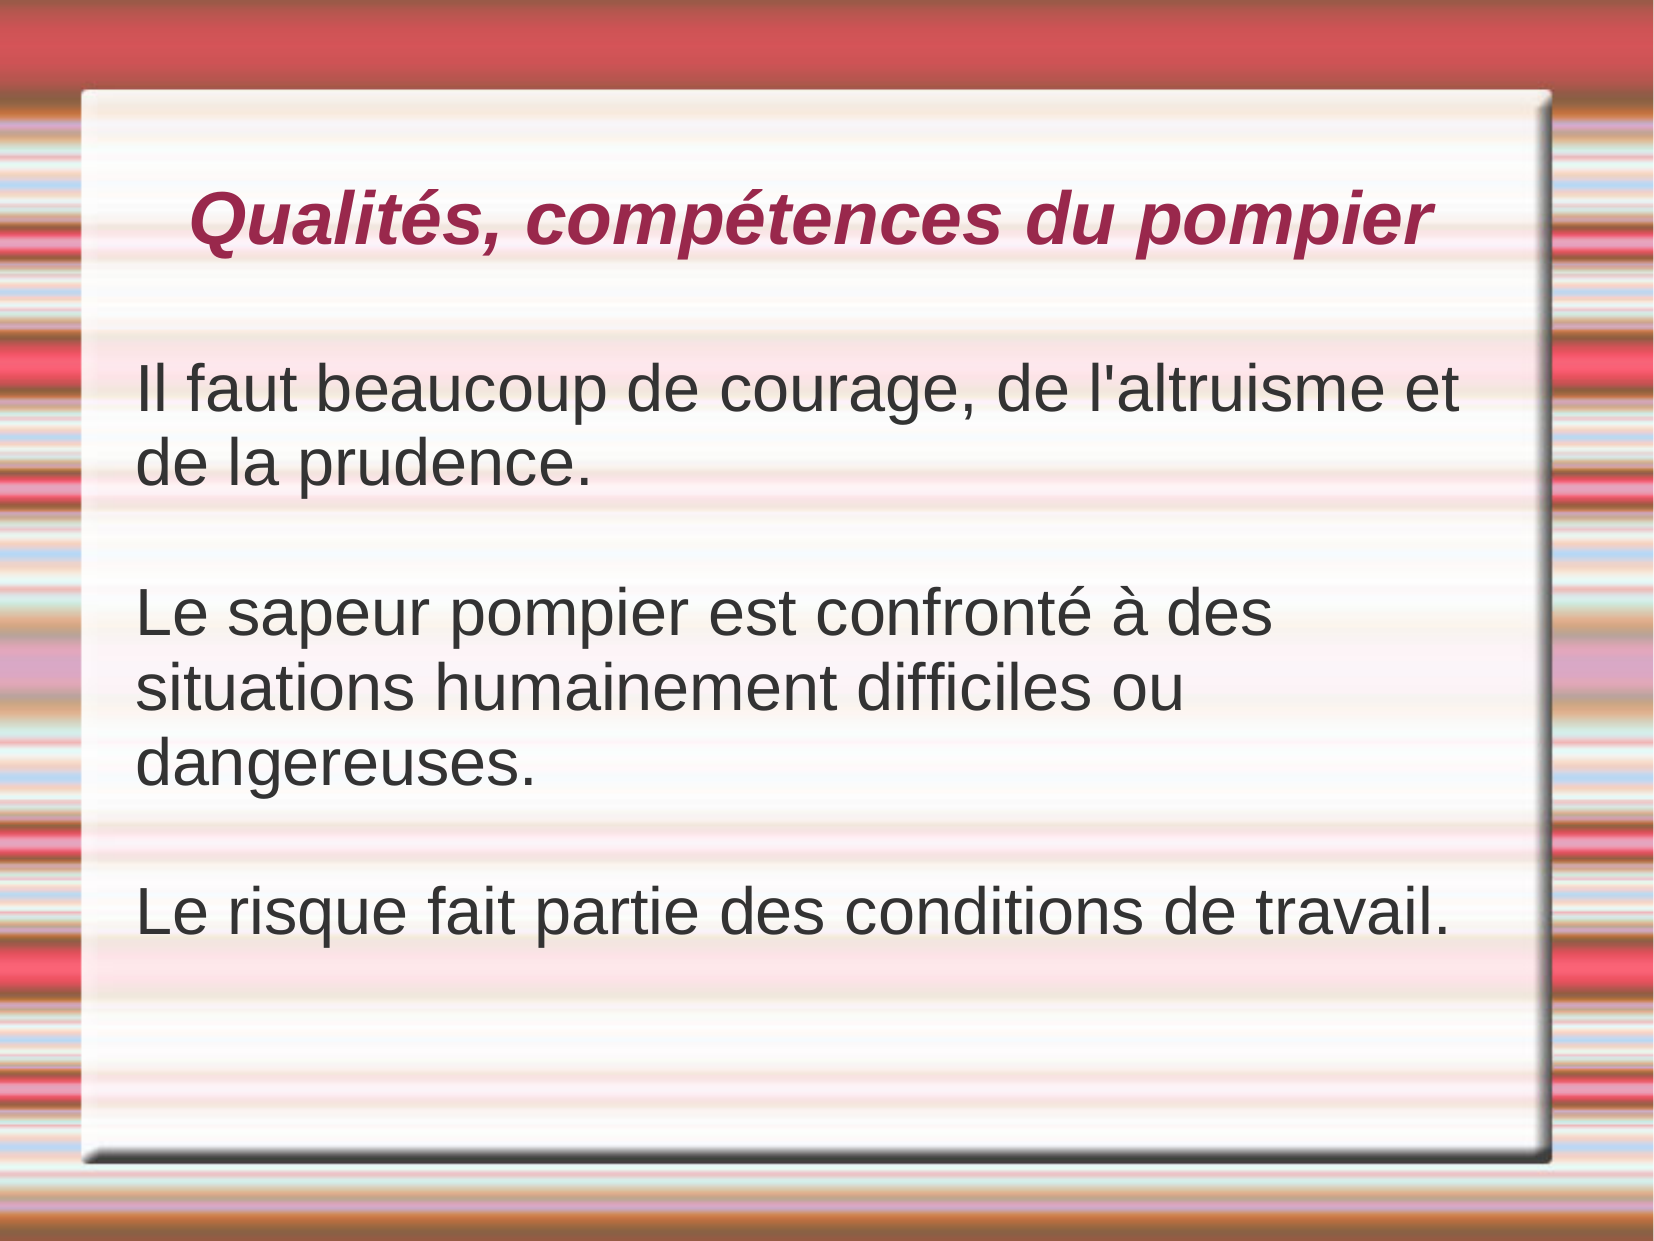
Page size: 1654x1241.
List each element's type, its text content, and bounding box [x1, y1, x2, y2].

picture [0, 0, 1654, 1241]
title Qualités, compétences du pompier [88, 114, 1534, 322]
list Il faut beaucoup de courage, de l'altruisme et de la prudence. Le sapeur pompier est confronté à des situations humainement difficiles ou dangereuses. Le risque fait partie des conditions de travail. [134, 350, 1516, 1133]
